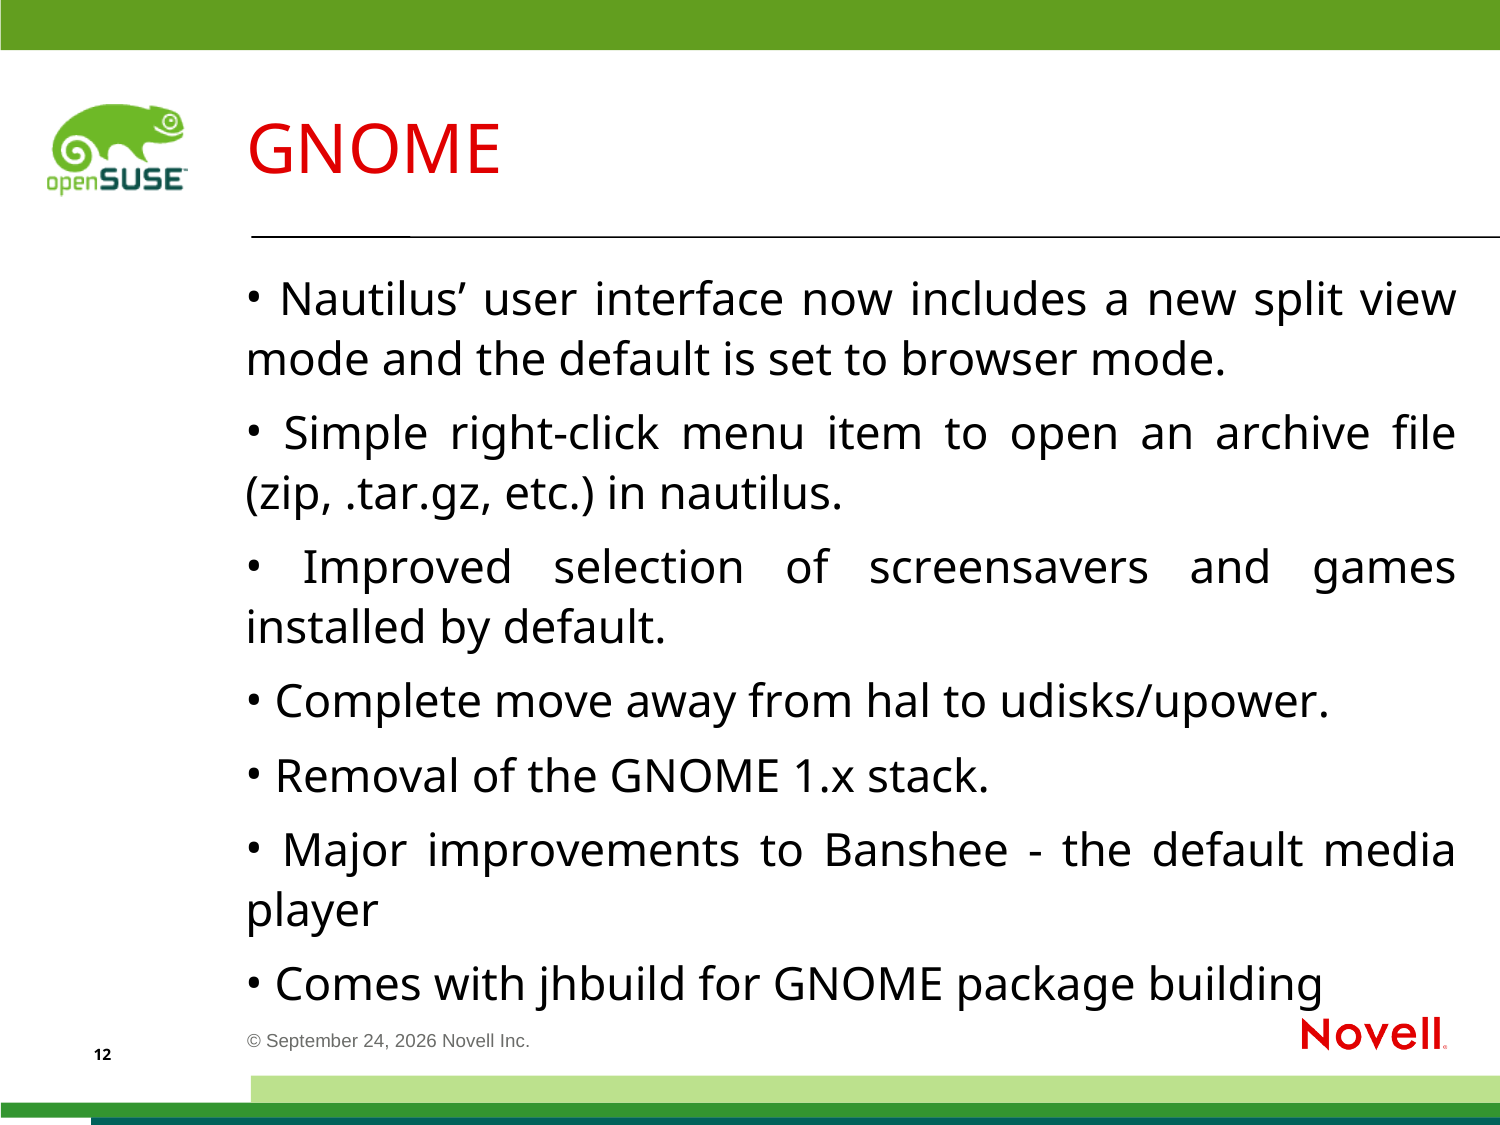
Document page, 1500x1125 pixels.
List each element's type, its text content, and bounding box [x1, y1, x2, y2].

picture [1295, 1011, 1453, 1056]
picture [47, 104, 188, 197]
title GNOME [246, 68, 1409, 231]
list Nautilus’ user interface now includes a new split view mode and the default is set to browser mode. Simple right-click menu item to open an archive file (zip, .tar.gz, etc.) in nautilus. Improved selection of screensavers and games installed by default. Complete move away from hal to udisks/upower. Removal of the GNOME 1.x stack. Major improvements to Banshee - the default media player Comes with jhbuild for GNOME package building [245, 267, 1458, 1010]
